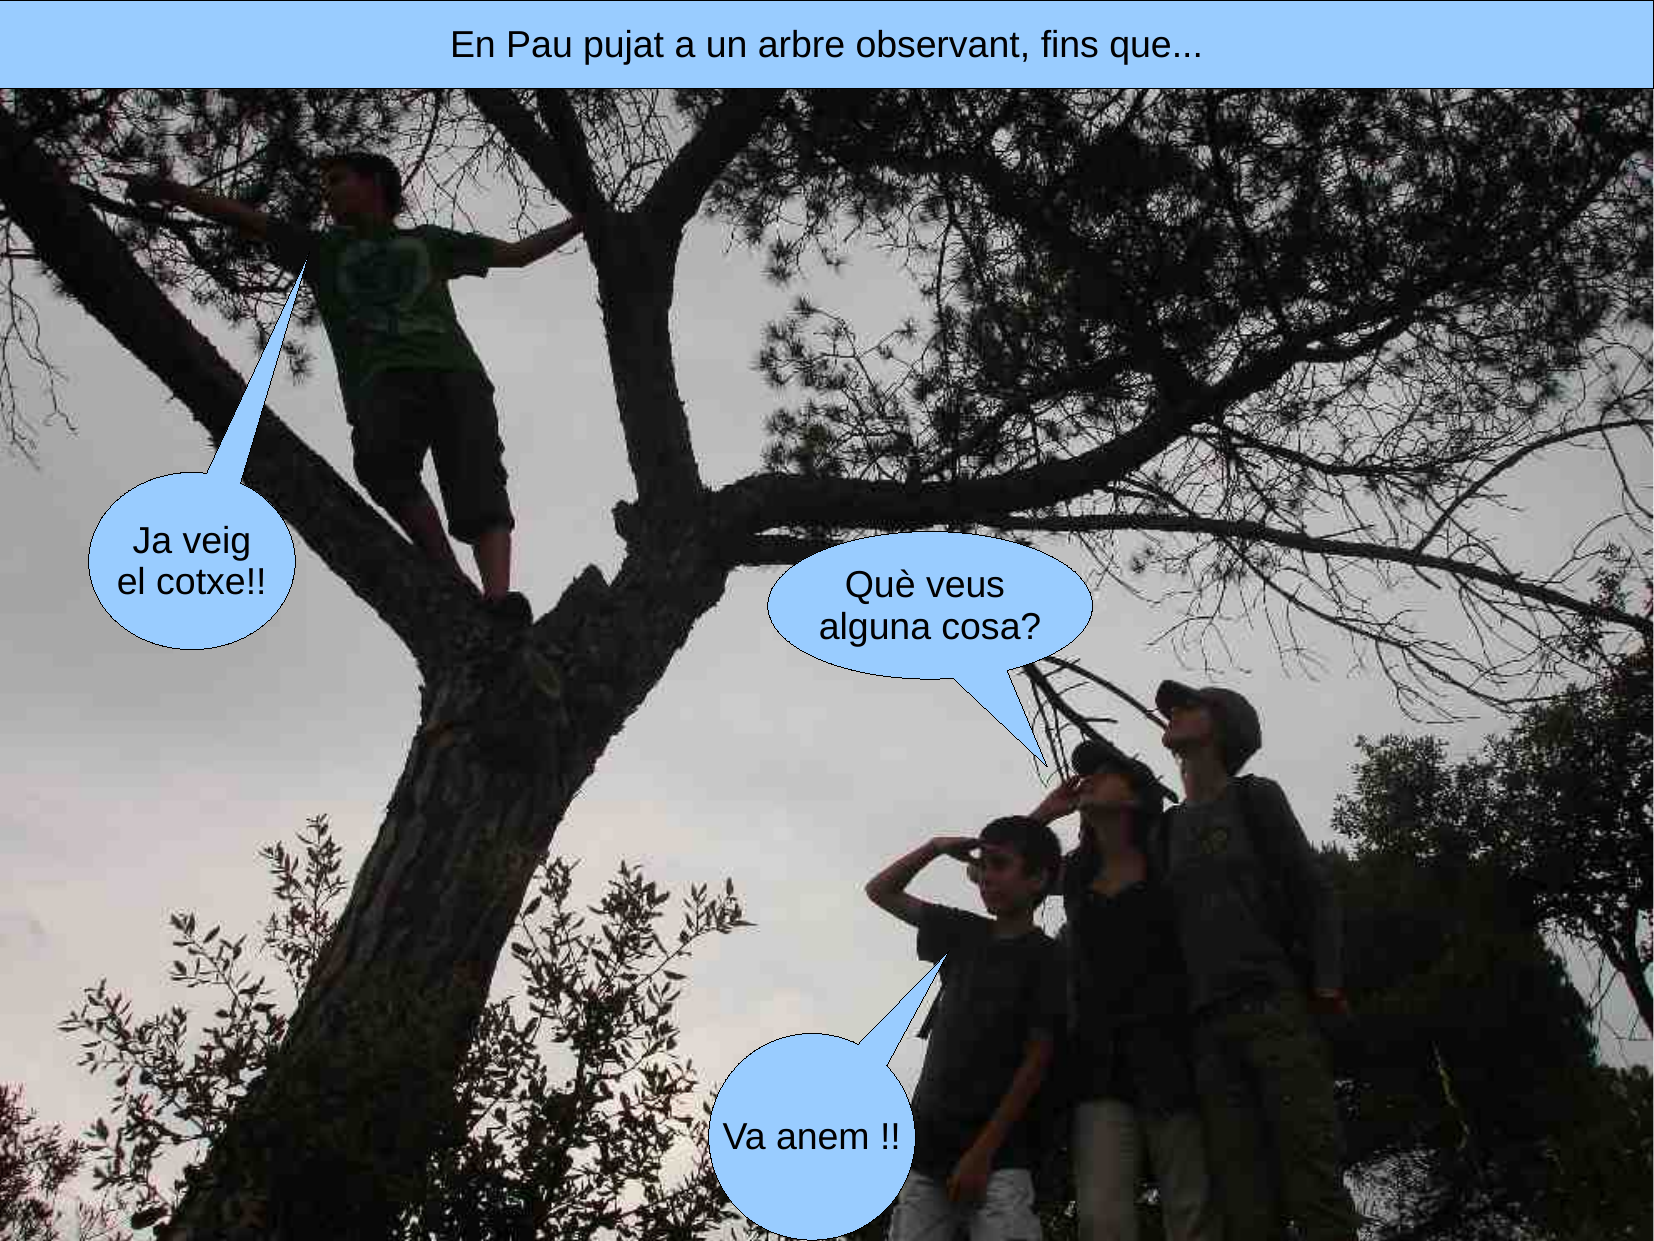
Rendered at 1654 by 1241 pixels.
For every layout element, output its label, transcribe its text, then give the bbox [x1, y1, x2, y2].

text_box Va anem !! [708, 950, 950, 1241]
text_box Què veus alguna cosa? [767, 531, 1093, 767]
text_box Ja veig el cotxe!! [88, 251, 310, 650]
text_box En Pau pujat a un arbre observant, fins que... [0, 0, 1654, 89]
picture [0, 89, 1654, 1241]
